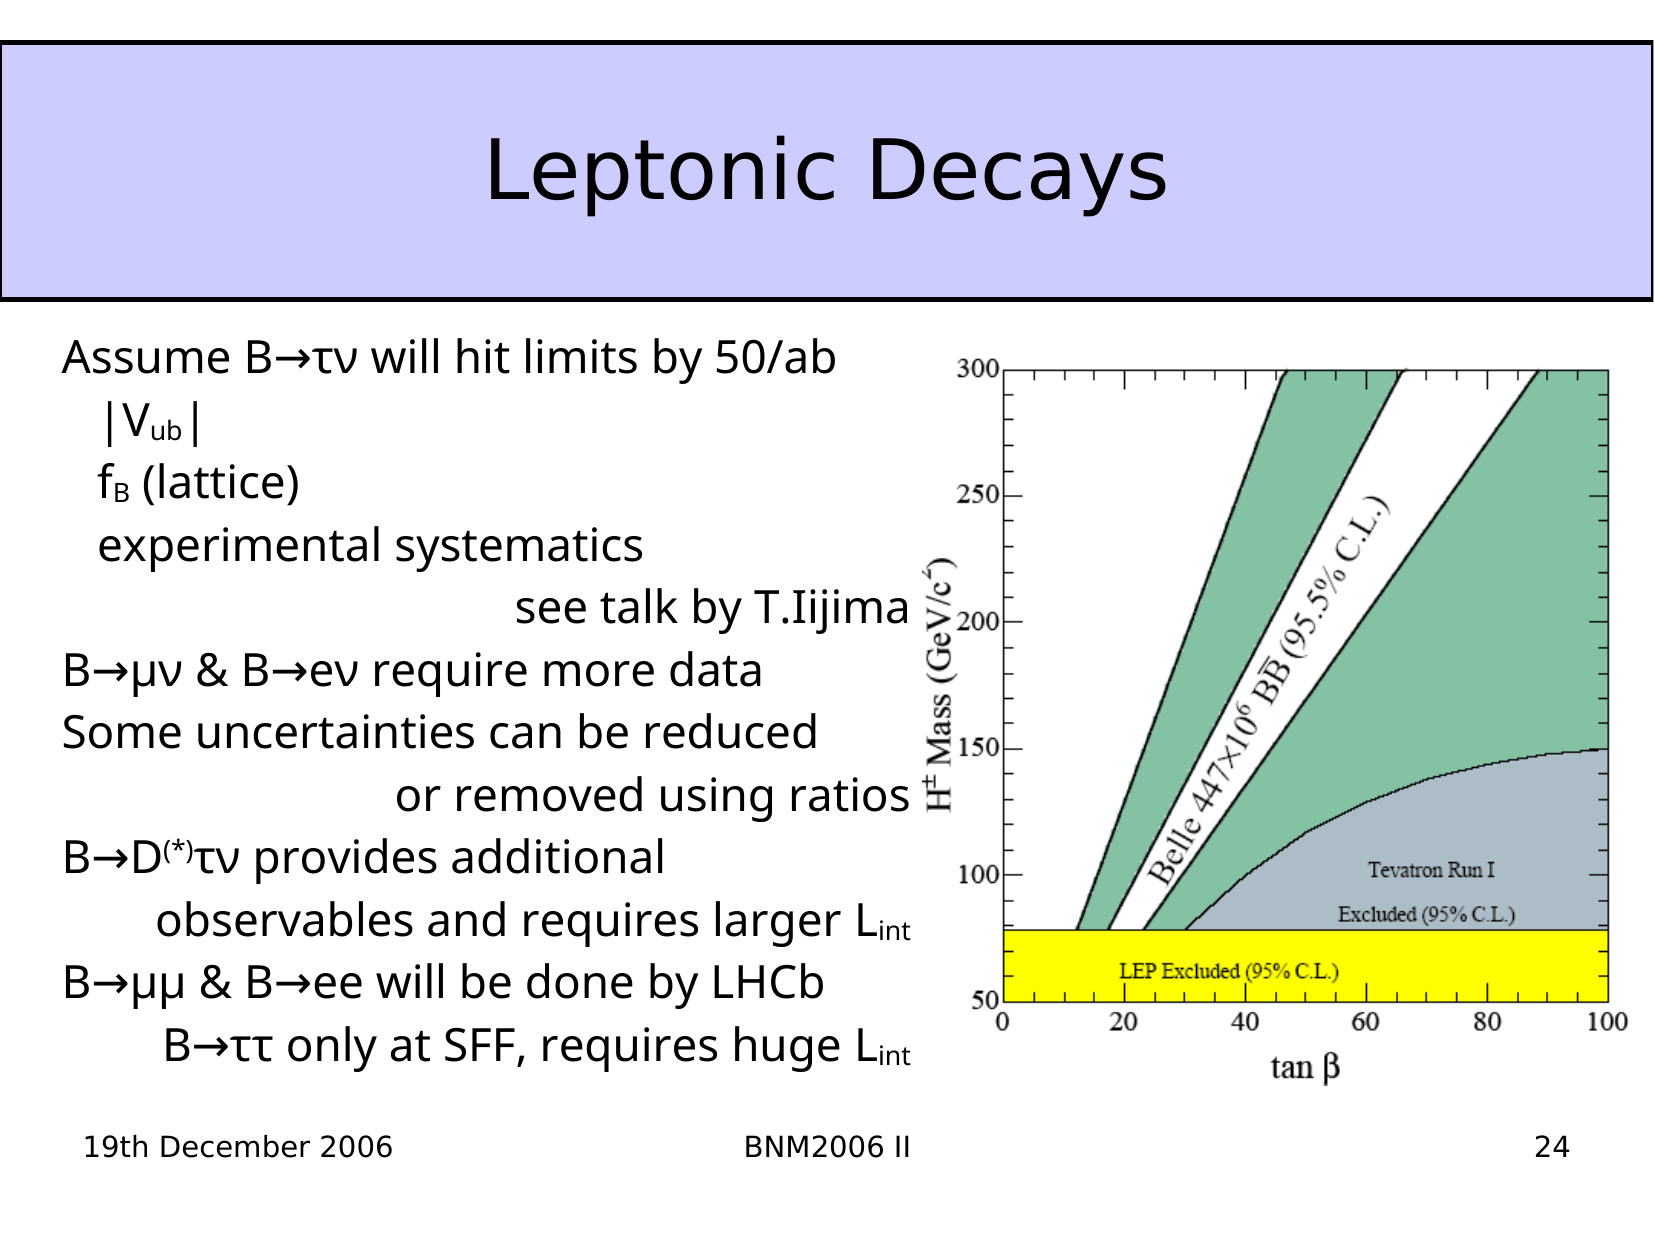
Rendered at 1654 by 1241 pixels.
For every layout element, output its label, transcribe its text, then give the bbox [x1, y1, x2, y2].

picture [922, 333, 1643, 1086]
title Leptonic Decays [0, 42, 1654, 300]
text_box Assume B→τν will hit limits by 50/ab |Vub| fB (lattice) experimental systematics see talk by T.Iijima B→μν & B→eν require more data Some uncertainties can be reduced or removed using ratios B→D(*)τν provides additional observables and requires larger Lint B→μμ & B→ee will be done by LHCb B→ττ only at SFF, requires huge Lint [11, 316, 926, 1057]
